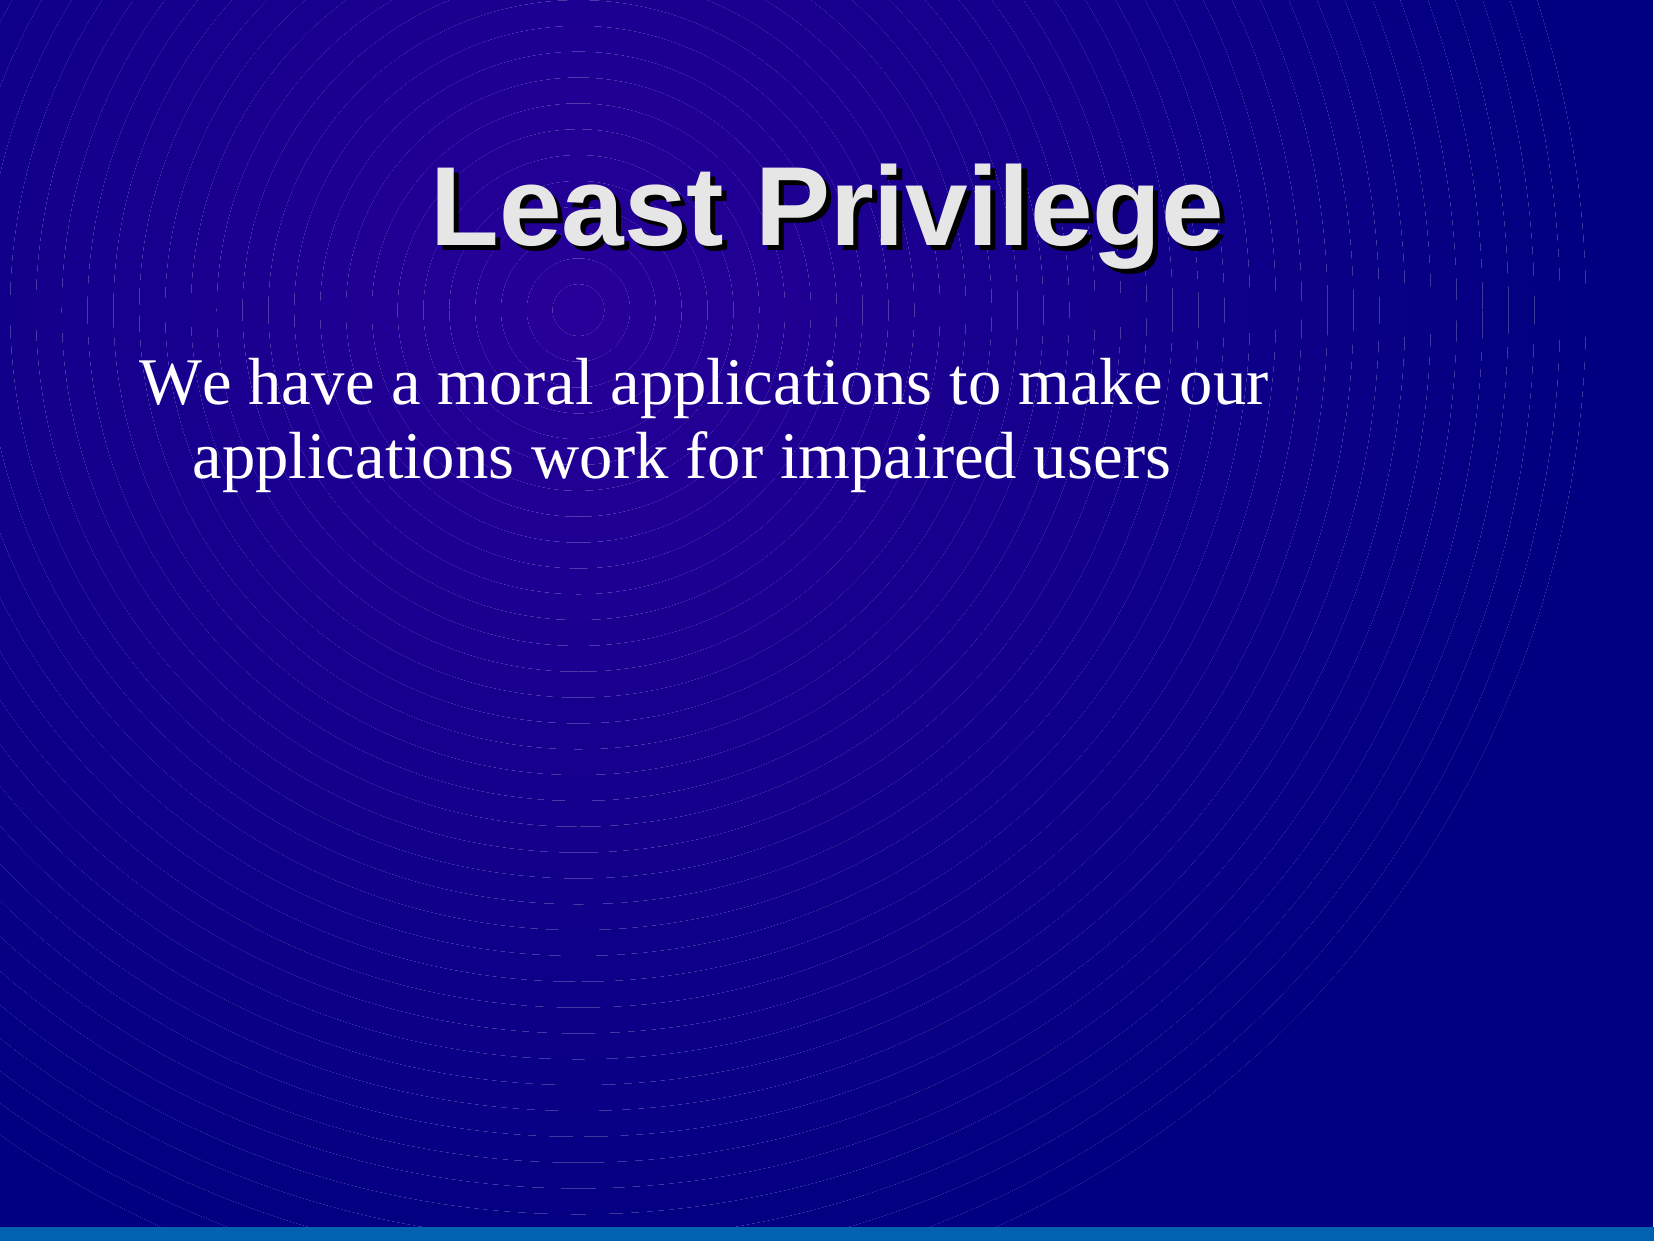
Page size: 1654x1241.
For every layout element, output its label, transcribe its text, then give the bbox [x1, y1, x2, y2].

list We have a moral applications to make our applications work for impaired users [121, 344, 1533, 1127]
title Least Privilege [121, 102, 1533, 311]
